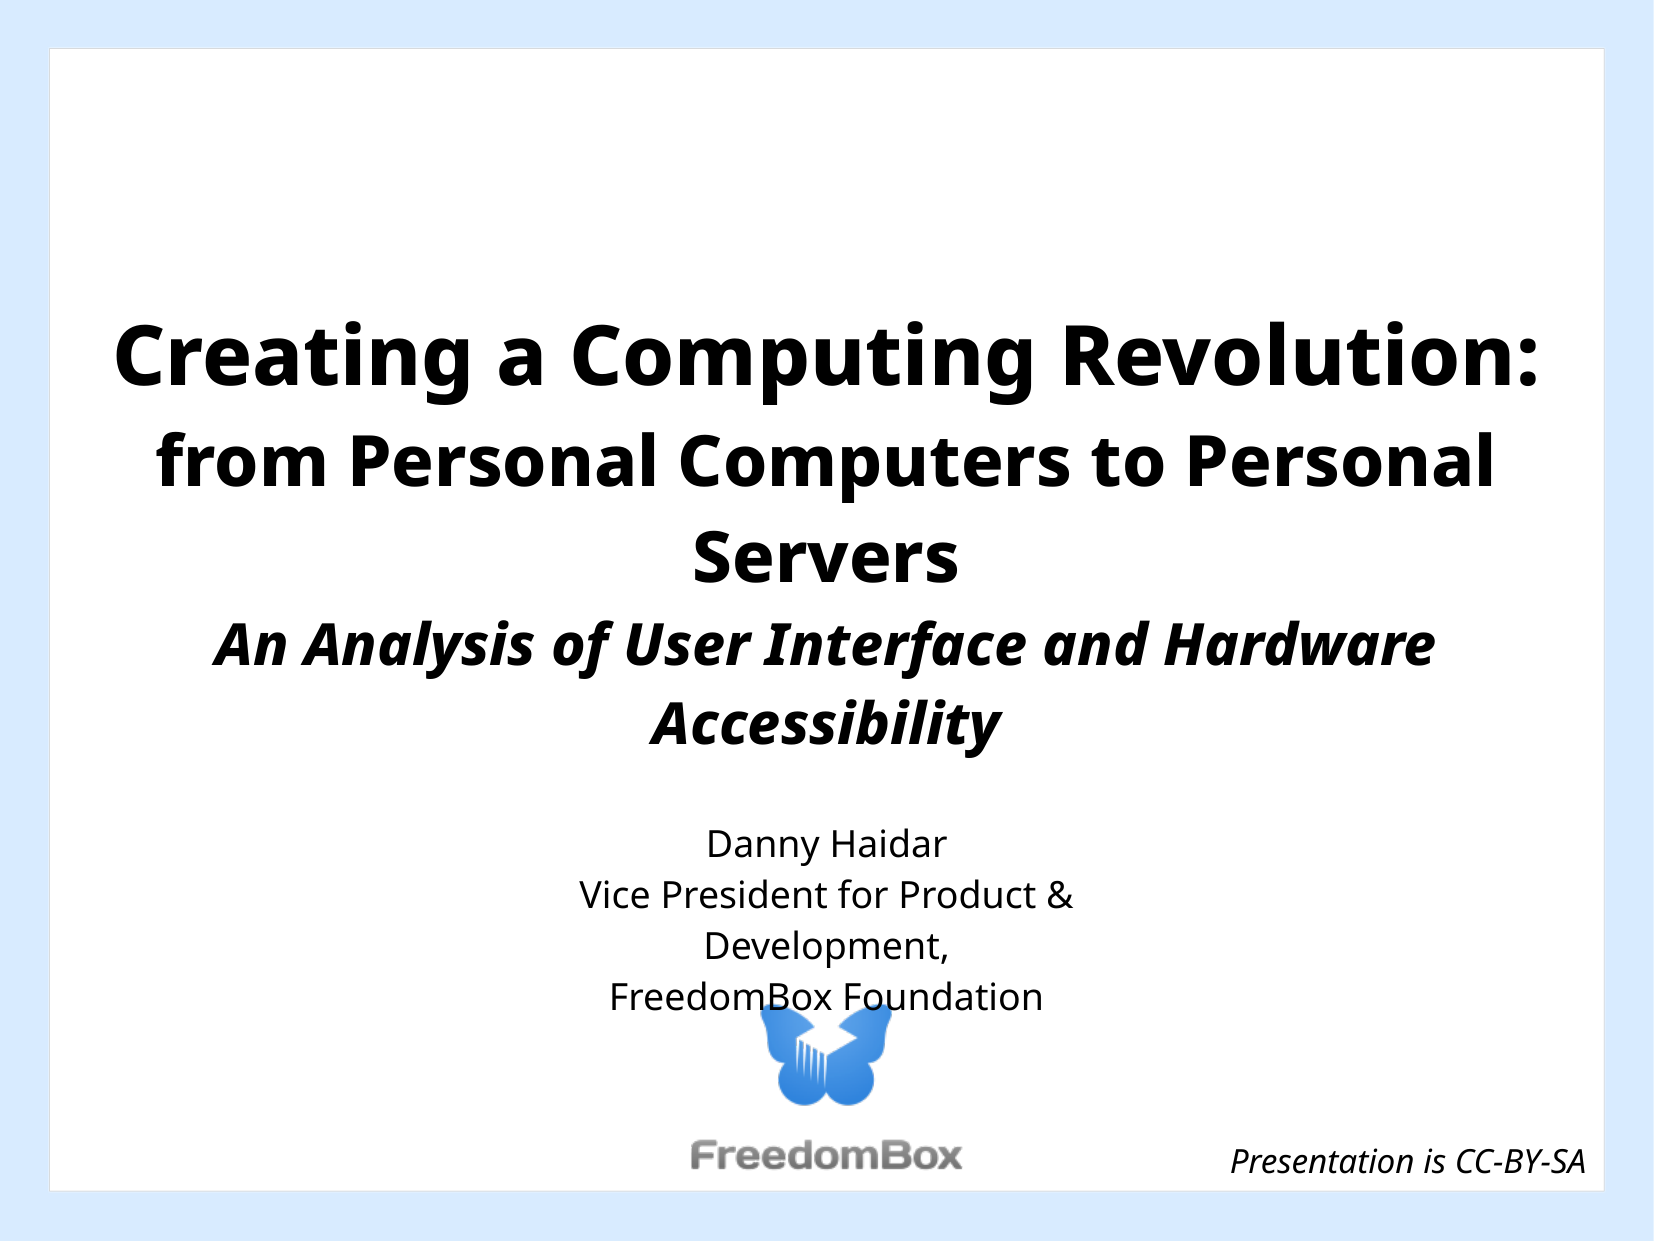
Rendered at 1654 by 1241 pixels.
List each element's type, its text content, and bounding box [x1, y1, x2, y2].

text_box Danny Haidar Vice President for Product & Development, FreedomBox Foundation [444, 810, 1210, 960]
subtitle Creating a Computing Revolution: from Personal Computers to Personal Servers An Analysis of User Interface and Hardware Accessibility [82, 49, 1571, 1010]
picture [0, 0, 1654, 1241]
text_box Presentation is CC-BY-SA [1215, 1130, 1651, 1186]
